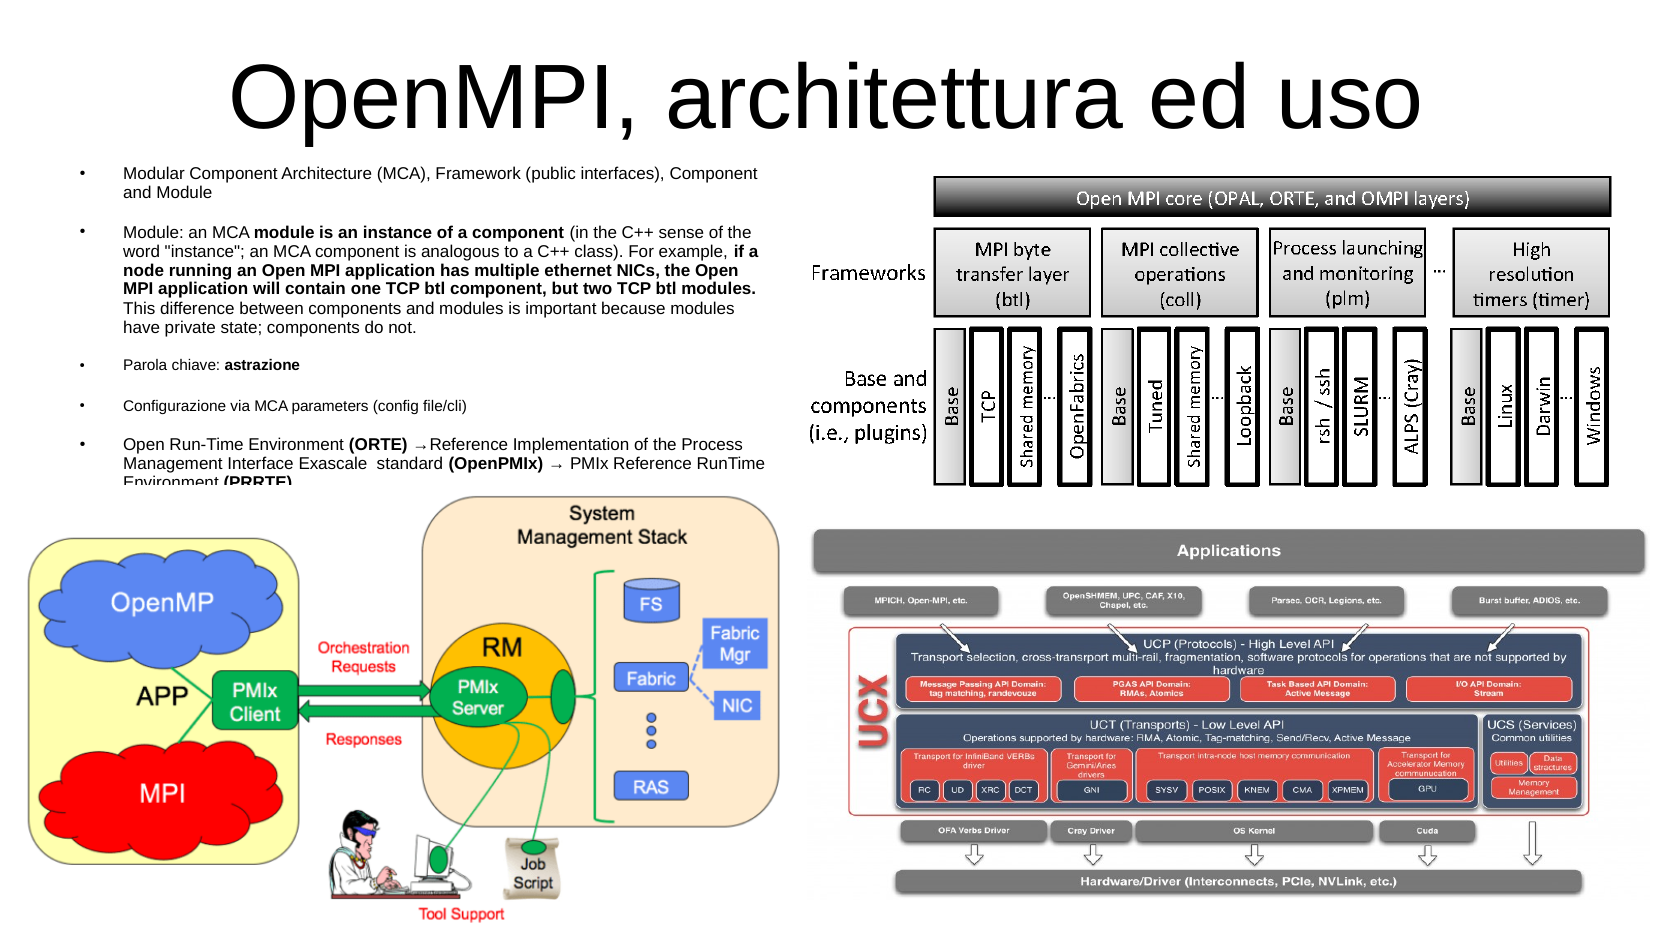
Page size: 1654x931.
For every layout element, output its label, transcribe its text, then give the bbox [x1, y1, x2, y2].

picture [16, 485, 784, 930]
picture [807, 526, 1650, 900]
title OpenMPI, architettura ed uso [82, 18, 1571, 175]
picture [801, 170, 1612, 492]
list Modular Component Architecture (MCA), Framework (public interfaces), Component and Module Module: an MCA module is an instance of a component (in the C++ sense of the word "instance"; an MCA component is analogous to a C++ class). For example, if a node running an Open MPI application has multiple ethernet NICs, the Open MPI application will contain one TCP btl component, but two TCP btl modules. This difference between components and modules is important because modules have private state; components do not. Parola chiave: astrazione Configurazione via MCA parameters (config file/cli) Open Run-Time Environment (ORTE) →Reference Implementation of the Process Management Interface Exascale standard (OpenPMIx) → PMIx Reference RunTime Environment (PRRTE) [64, 164, 770, 485]
